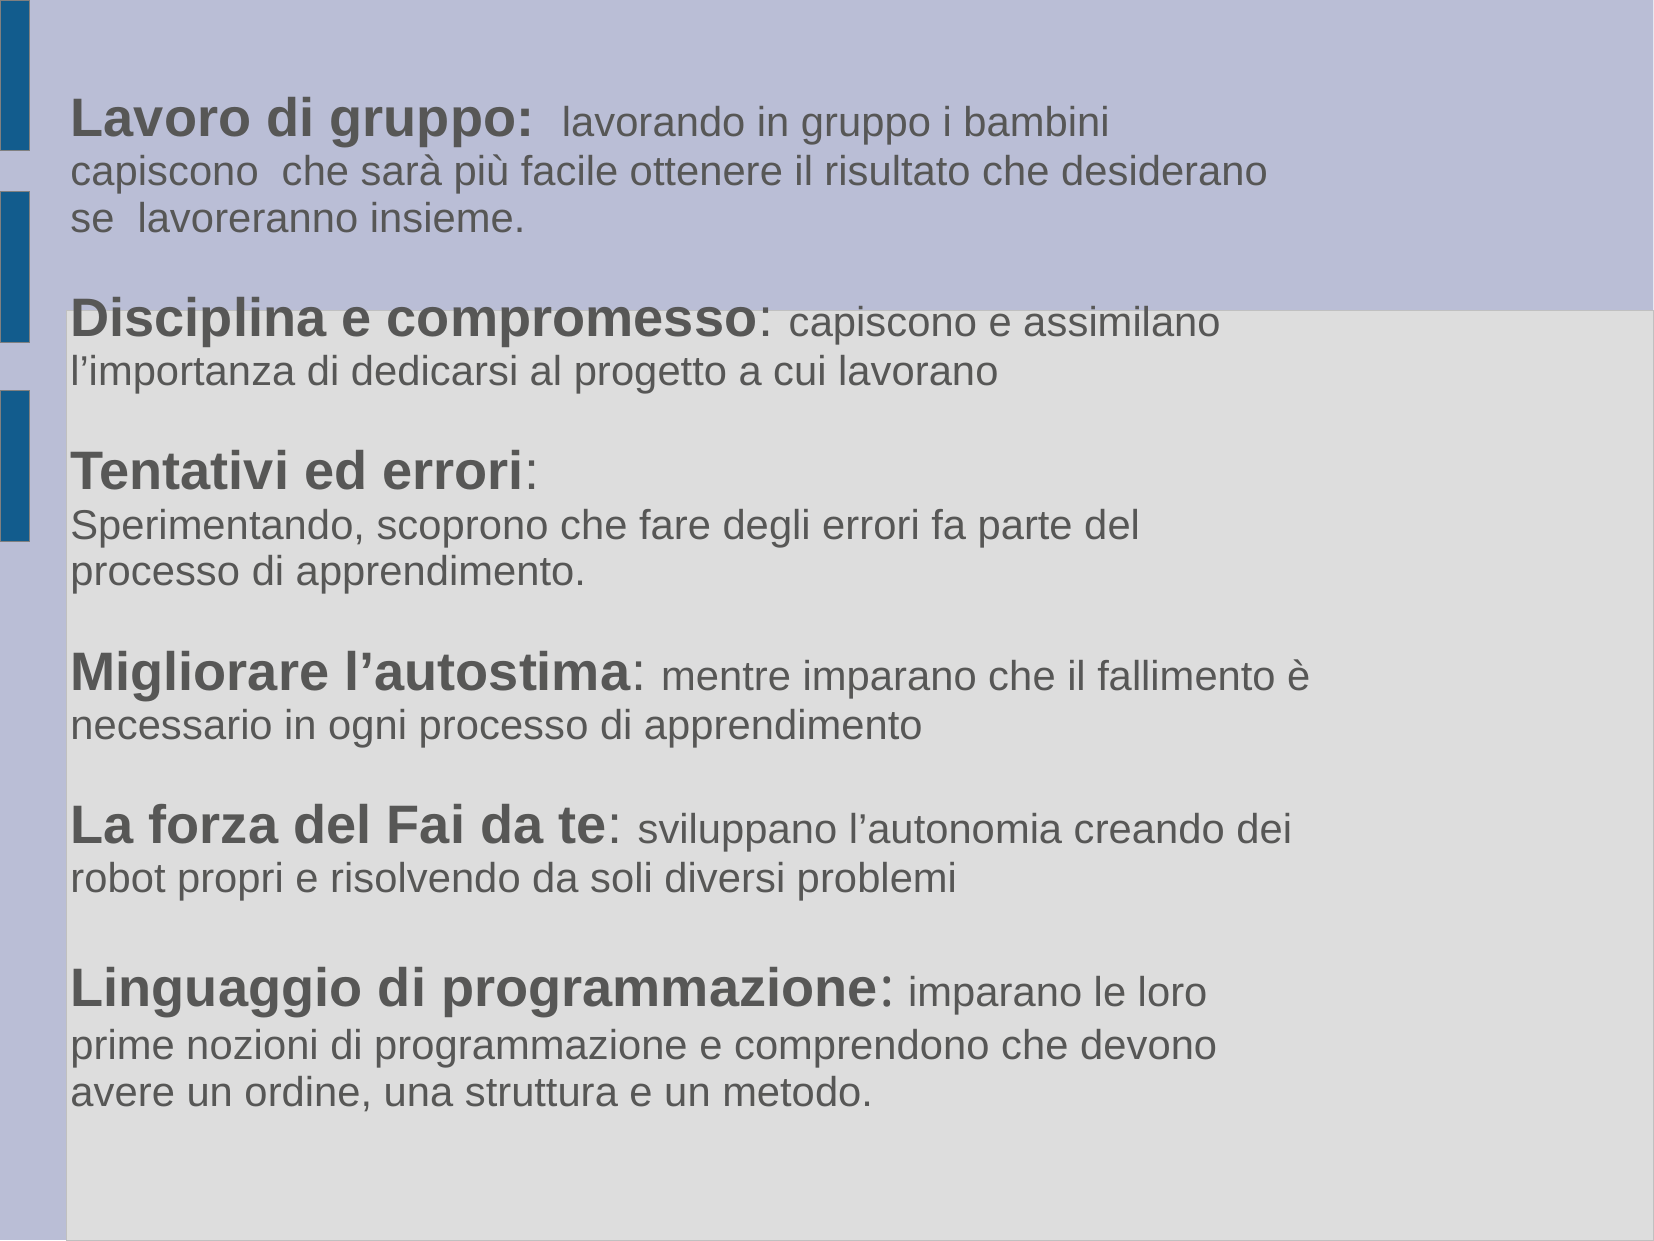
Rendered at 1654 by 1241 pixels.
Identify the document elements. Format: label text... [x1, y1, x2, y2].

text_box Lavoro di gruppo: lavorando in gruppo i bambini capiscono che sarà più facile ottenere il risultato che desiderano se lavoreranno insieme. Disciplina e compromesso: capiscono e assimilano l’importanza di dedicarsi al progetto a cui lavorano Tentativi ed errori: Sperimentando, scoprono che fare degli errori fa parte del processo di apprendimento. Migliorare l’autostima: mentre imparano che il fallimento è necessario in ogni processo di apprendimento La forza del Fai da te: sviluppano l’autonomia creando dei robot propri e risolvendo da soli diversi problemi Linguaggio di programmazione: imparano le loro prime nozioni di programmazione e comprendono che devono avere un ordine, una struttura e un metodo. [55, 0, 1335, 1185]
